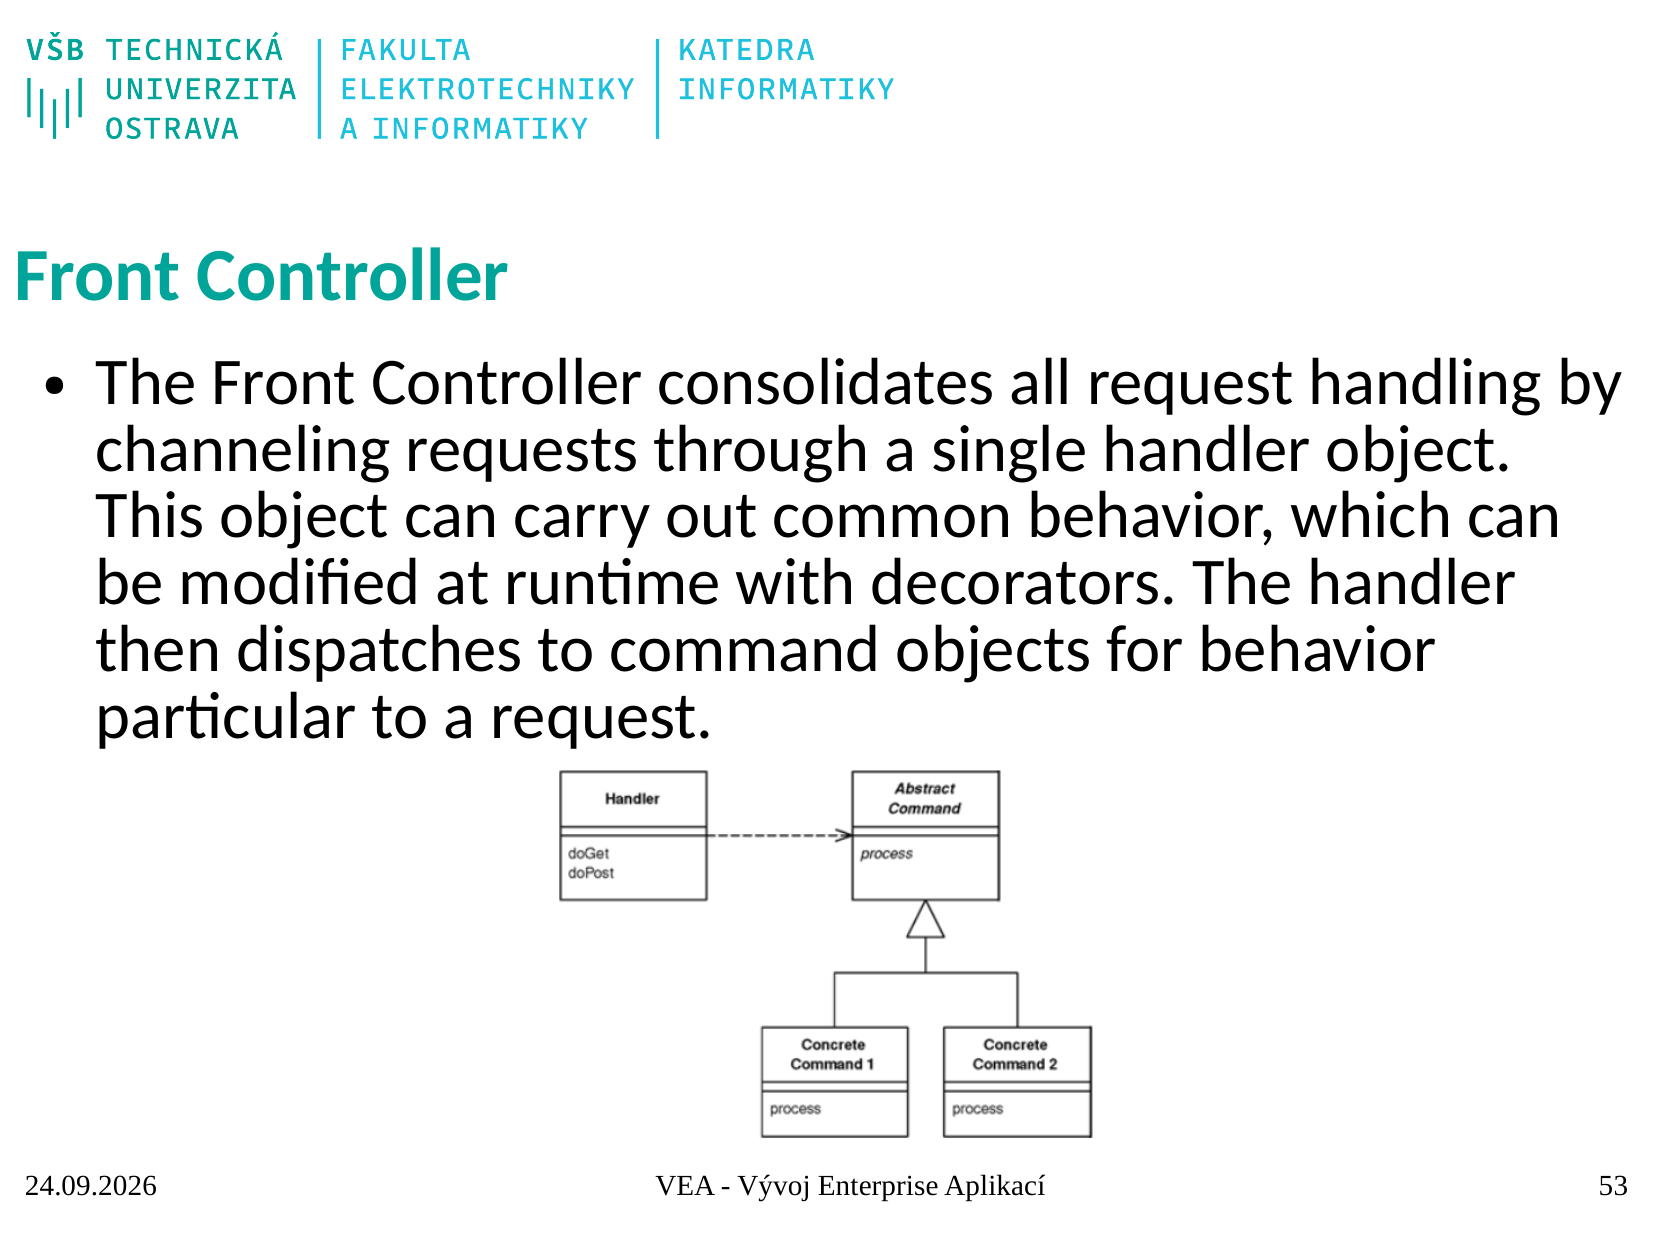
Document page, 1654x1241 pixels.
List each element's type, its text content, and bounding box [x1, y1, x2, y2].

picture [26, 31, 894, 139]
title Front Controller [14, 165, 1619, 319]
picture [557, 767, 1096, 1146]
list The Front Controller consolidates all request handling by channeling requests through a single handler object. This object can carry out common behavior, which can be modified at runtime with decorators. The handler then dispatches to command objects for behavior particular to a request. [24, 354, 1629, 1146]
